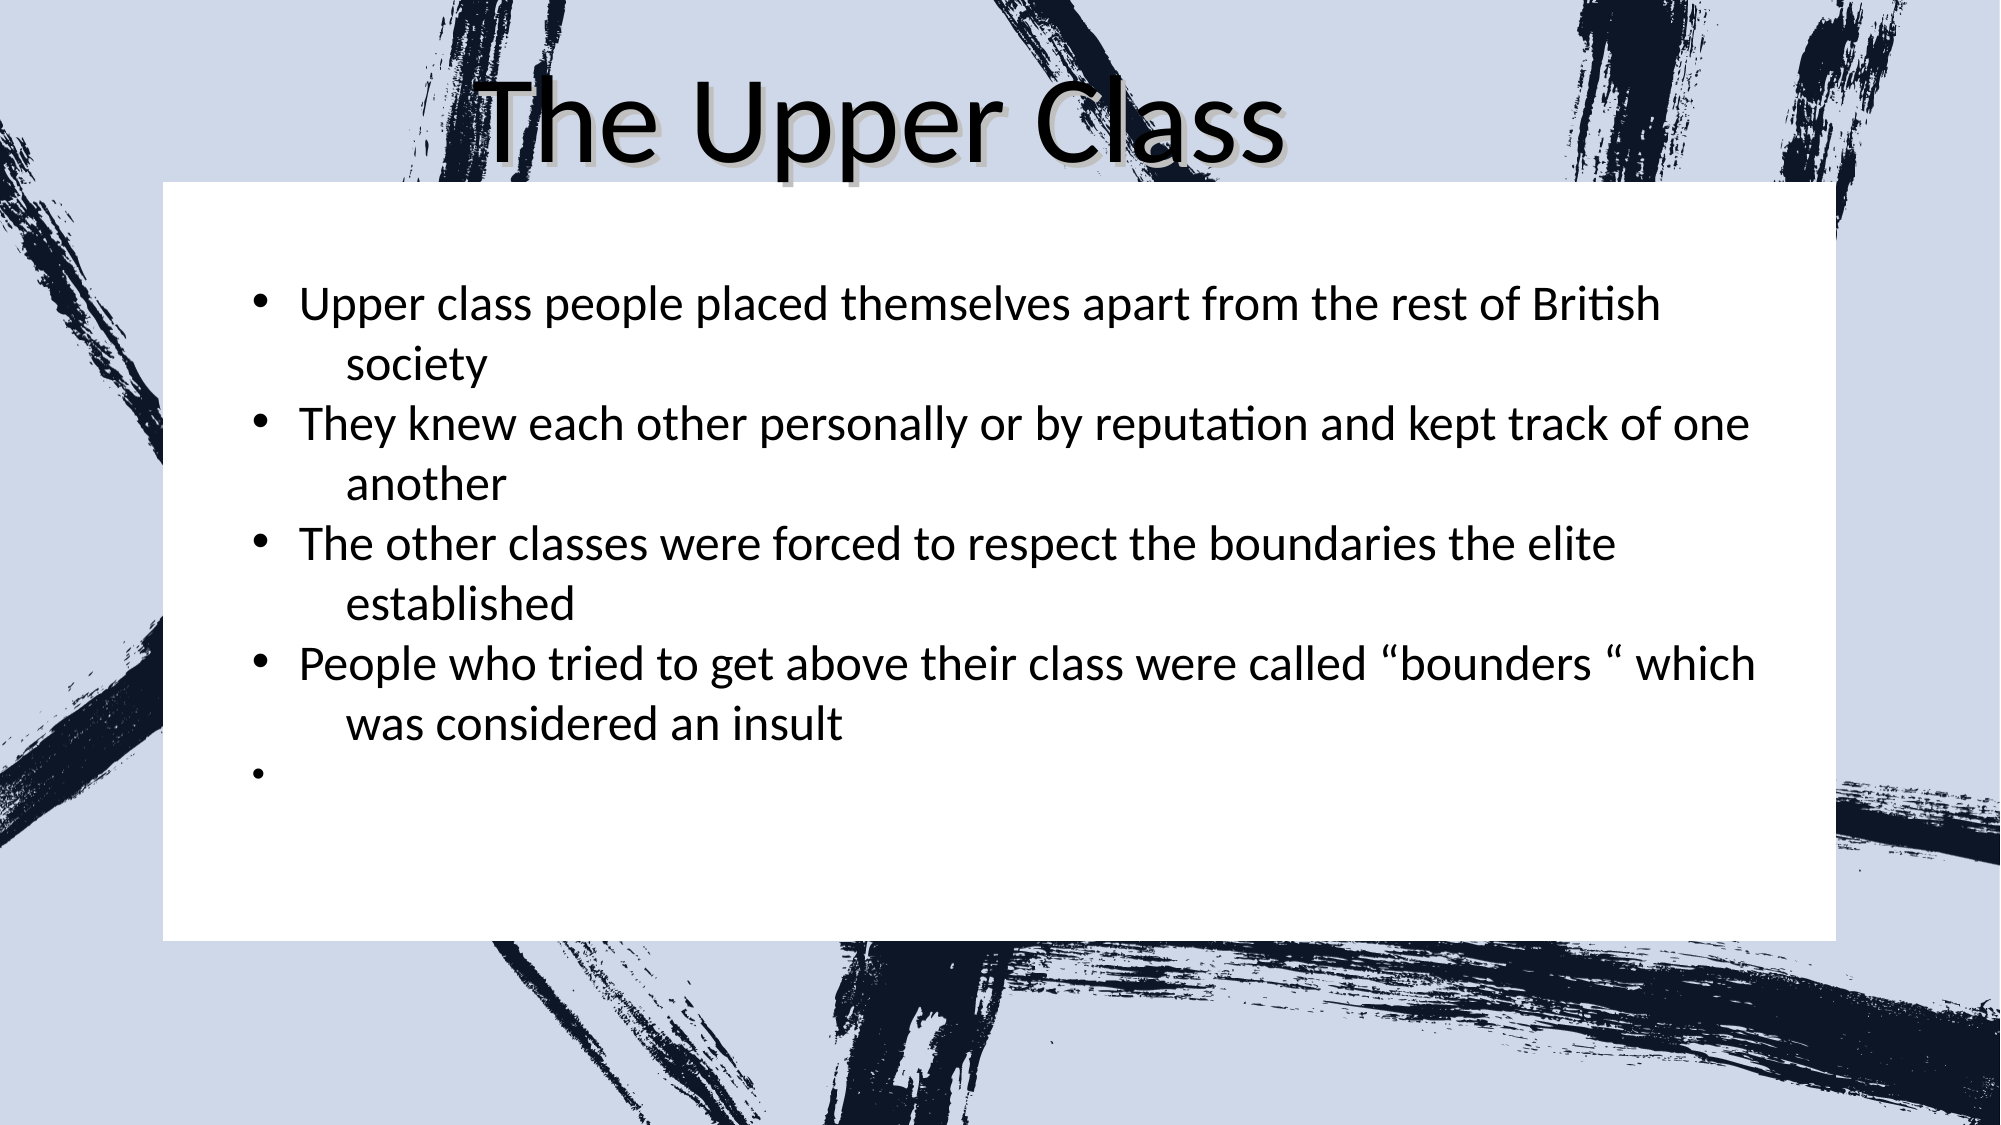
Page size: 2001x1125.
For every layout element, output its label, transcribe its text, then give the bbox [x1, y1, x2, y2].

text_box [0, 0, 2000, 1125]
text_box Upper class people placed themselves apart from the rest of British society They knew each other personally or by reputation and kept track of one another The other classes were forced to respect the boundaries the elite established People who tried to get above their class were called “bounders “ which was considered an insult [236, 263, 1783, 809]
text_box The Upper Class [457, 30, 1304, 195]
